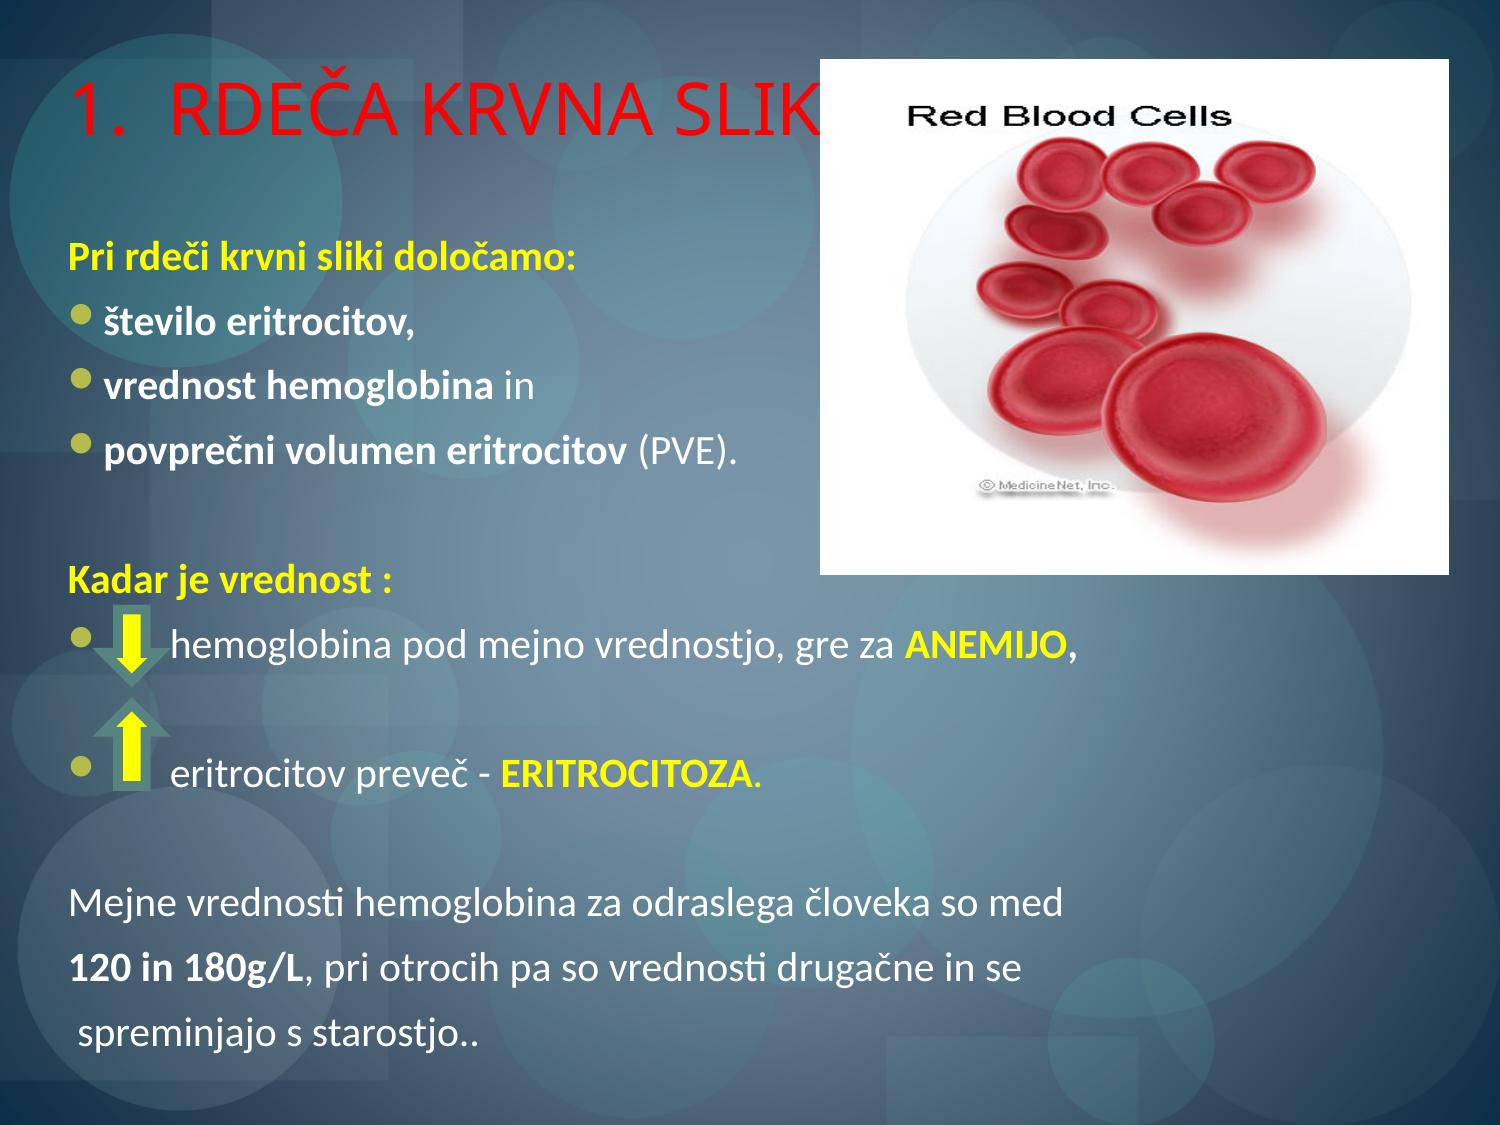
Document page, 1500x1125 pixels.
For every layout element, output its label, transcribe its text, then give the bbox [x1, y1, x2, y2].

text_box [104, 704, 160, 787]
text_box [104, 609, 160, 681]
text_box 1. RDEČA KRVNA SLIKA Pri rdeči krvni sliki določamo: število eritrocitov, vrednost hemoglobina in povprečni volumen eritrocitov (PVE). Kadar je vrednost : hemoglobina pod mejno vrednostjo, gre za ANEMIJO, eritrocitov preveč - ERITROCITOZA. Mejne vrednosti hemoglobina za odraslega človeka so med 120 in 180g/L, pri otrocih pa so vrednosti drugačne in se spreminjajo s starostjo.. [53, 54, 1350, 1125]
picture [0, 0, 1500, 1125]
